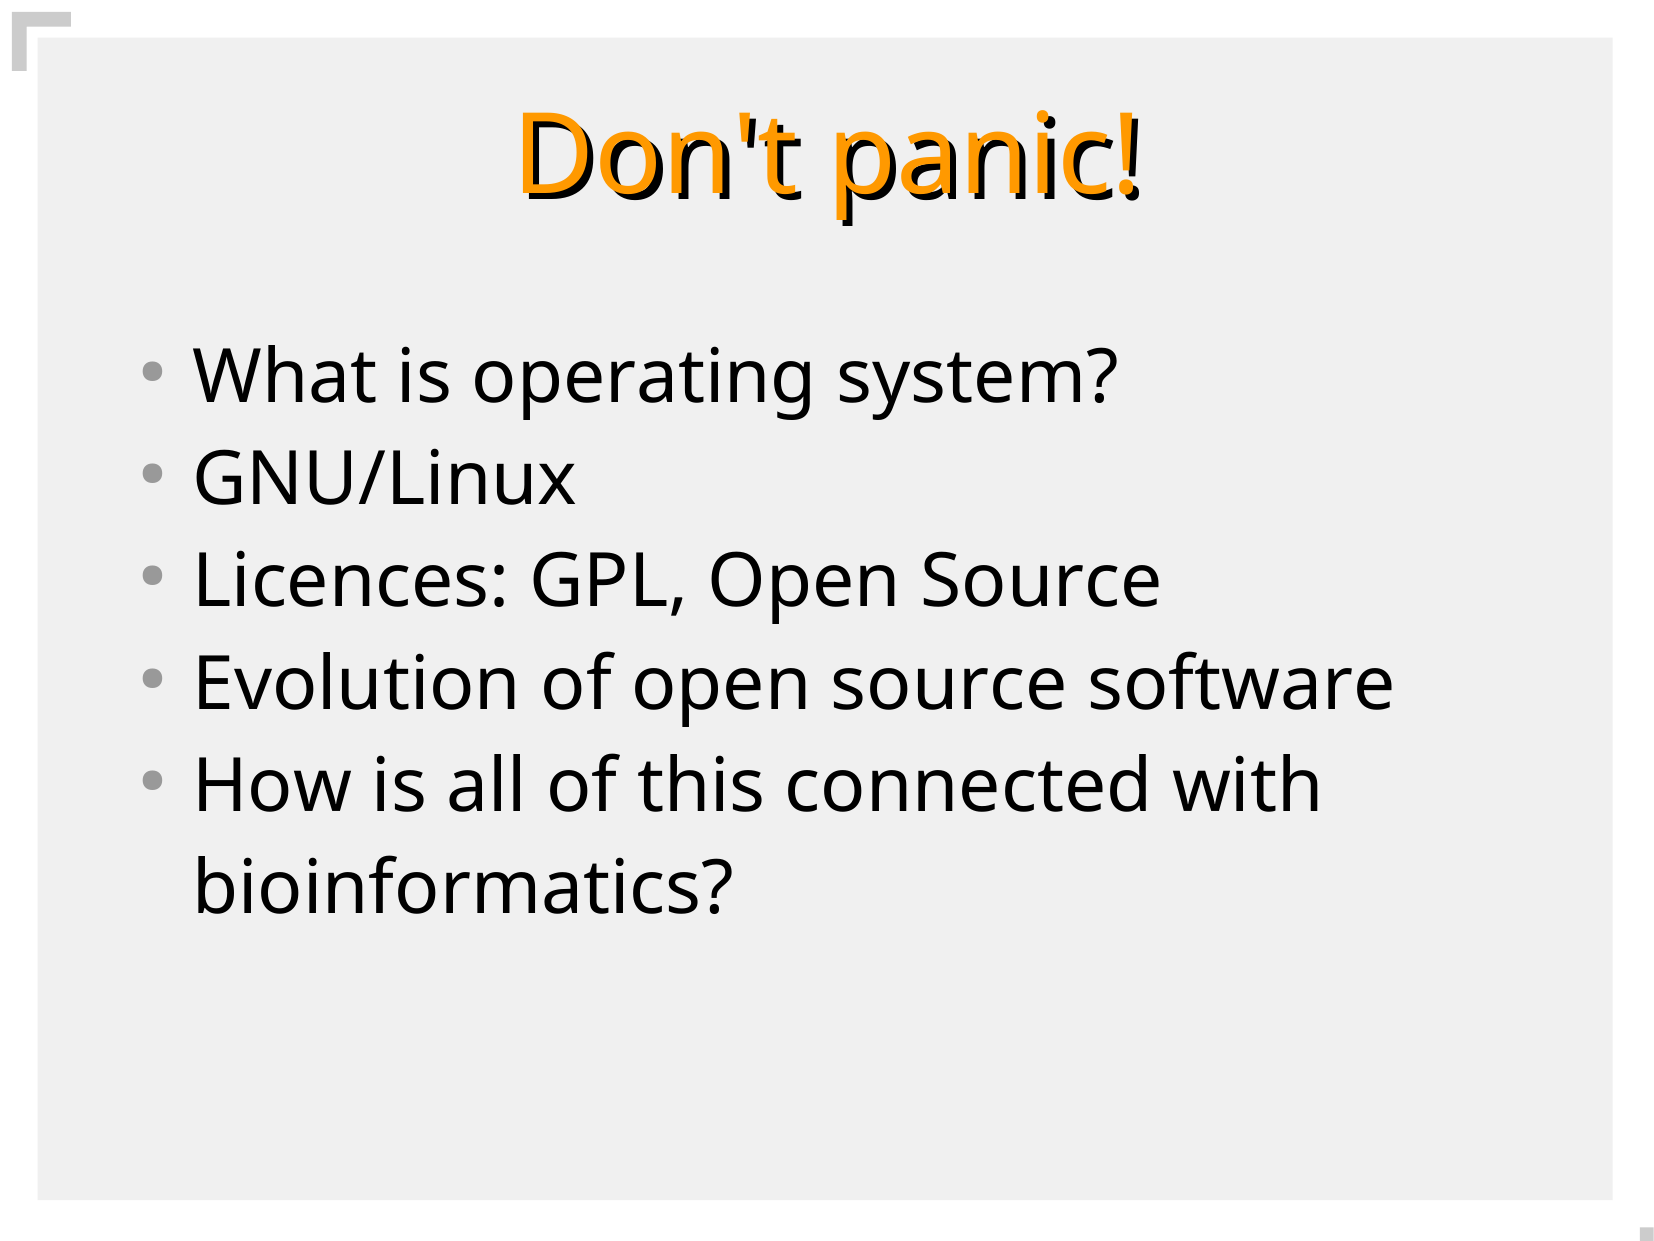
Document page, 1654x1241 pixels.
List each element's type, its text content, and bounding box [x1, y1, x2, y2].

list What is operating system? GNU/Linux Licences: GPL, Open Source Evolution of open source software How is all of this connected with bioinformatics? [121, 322, 1561, 1132]
title Don't panic! [121, 46, 1534, 254]
